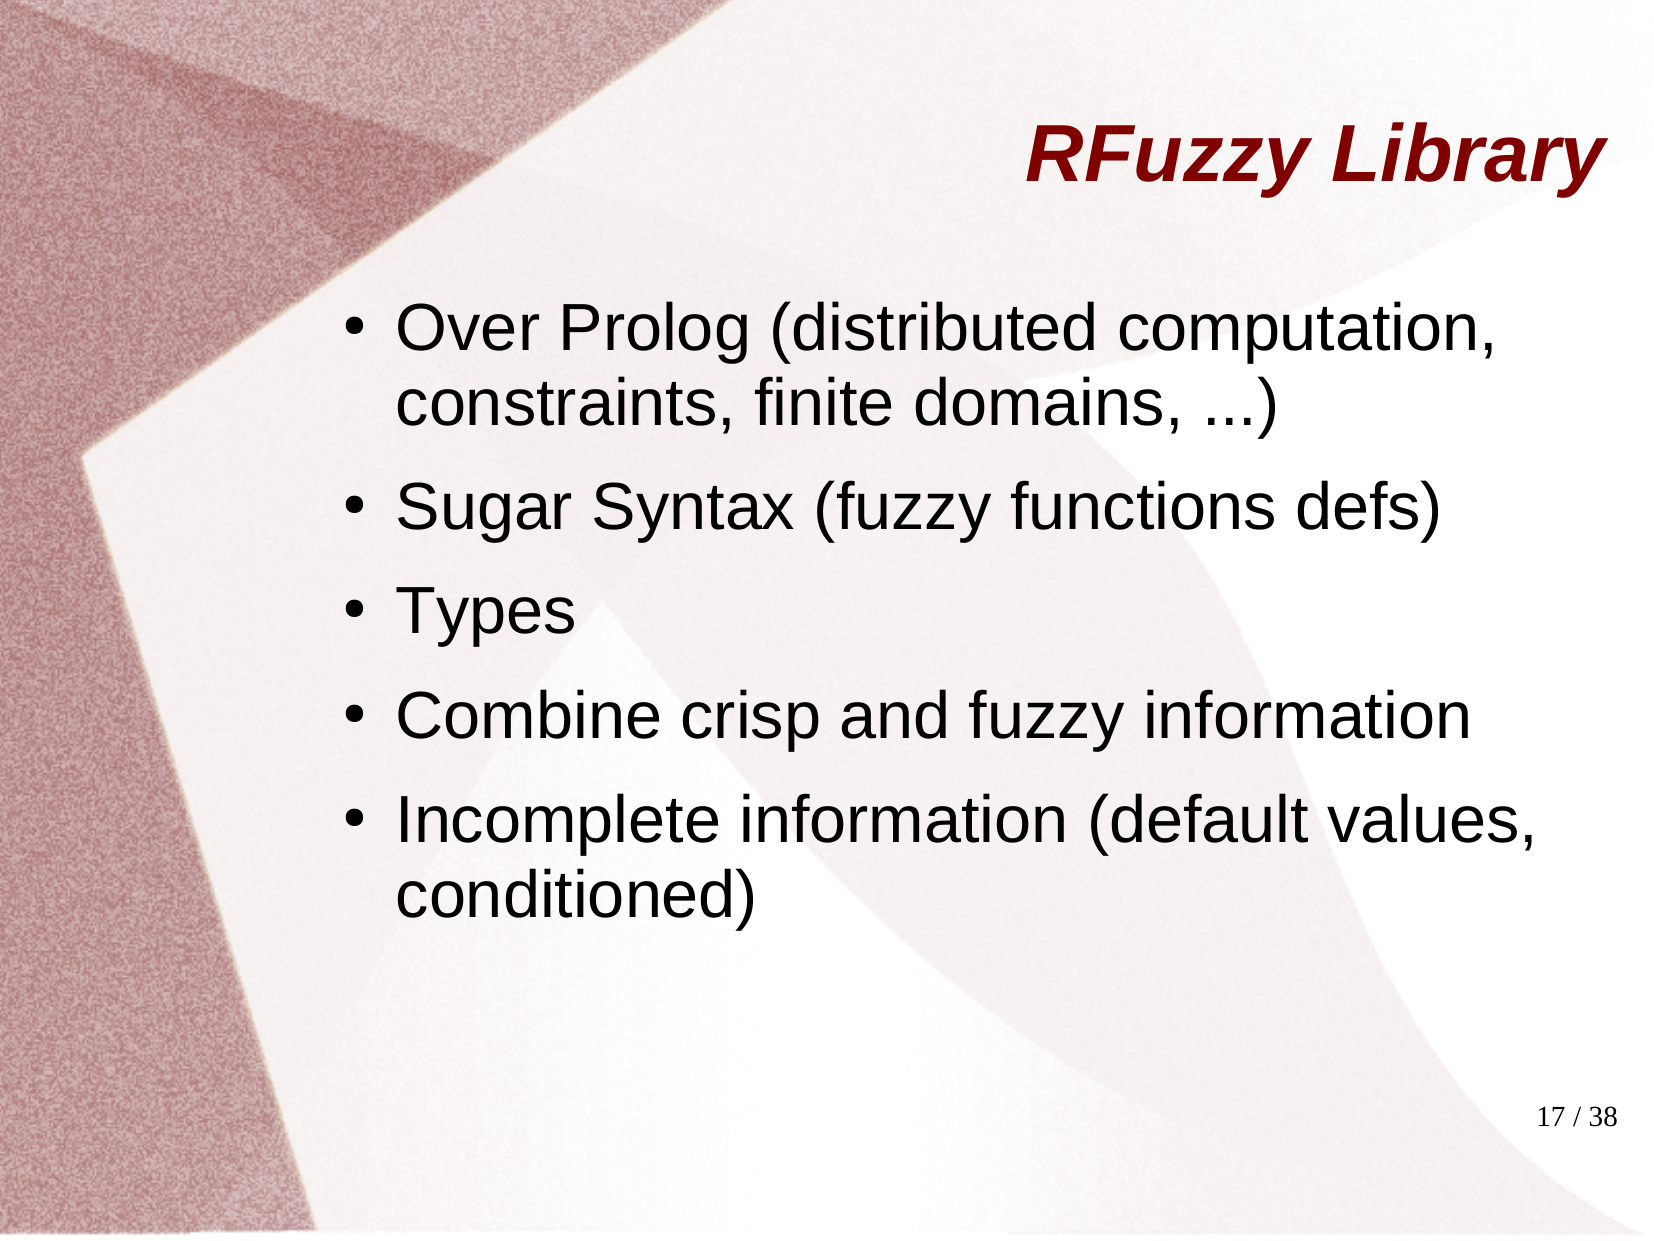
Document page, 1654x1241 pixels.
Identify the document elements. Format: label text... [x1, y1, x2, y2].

picture [0, 0, 1654, 1241]
title RFuzzy Library [596, 49, 1607, 257]
list Over Prolog (distributed computation, constraints, finite domains, ...) Sugar Syntax (fuzzy functions defs) Types Combine crisp and fuzzy information Incomplete information (default values, conditioned) [324, 290, 1601, 1010]
